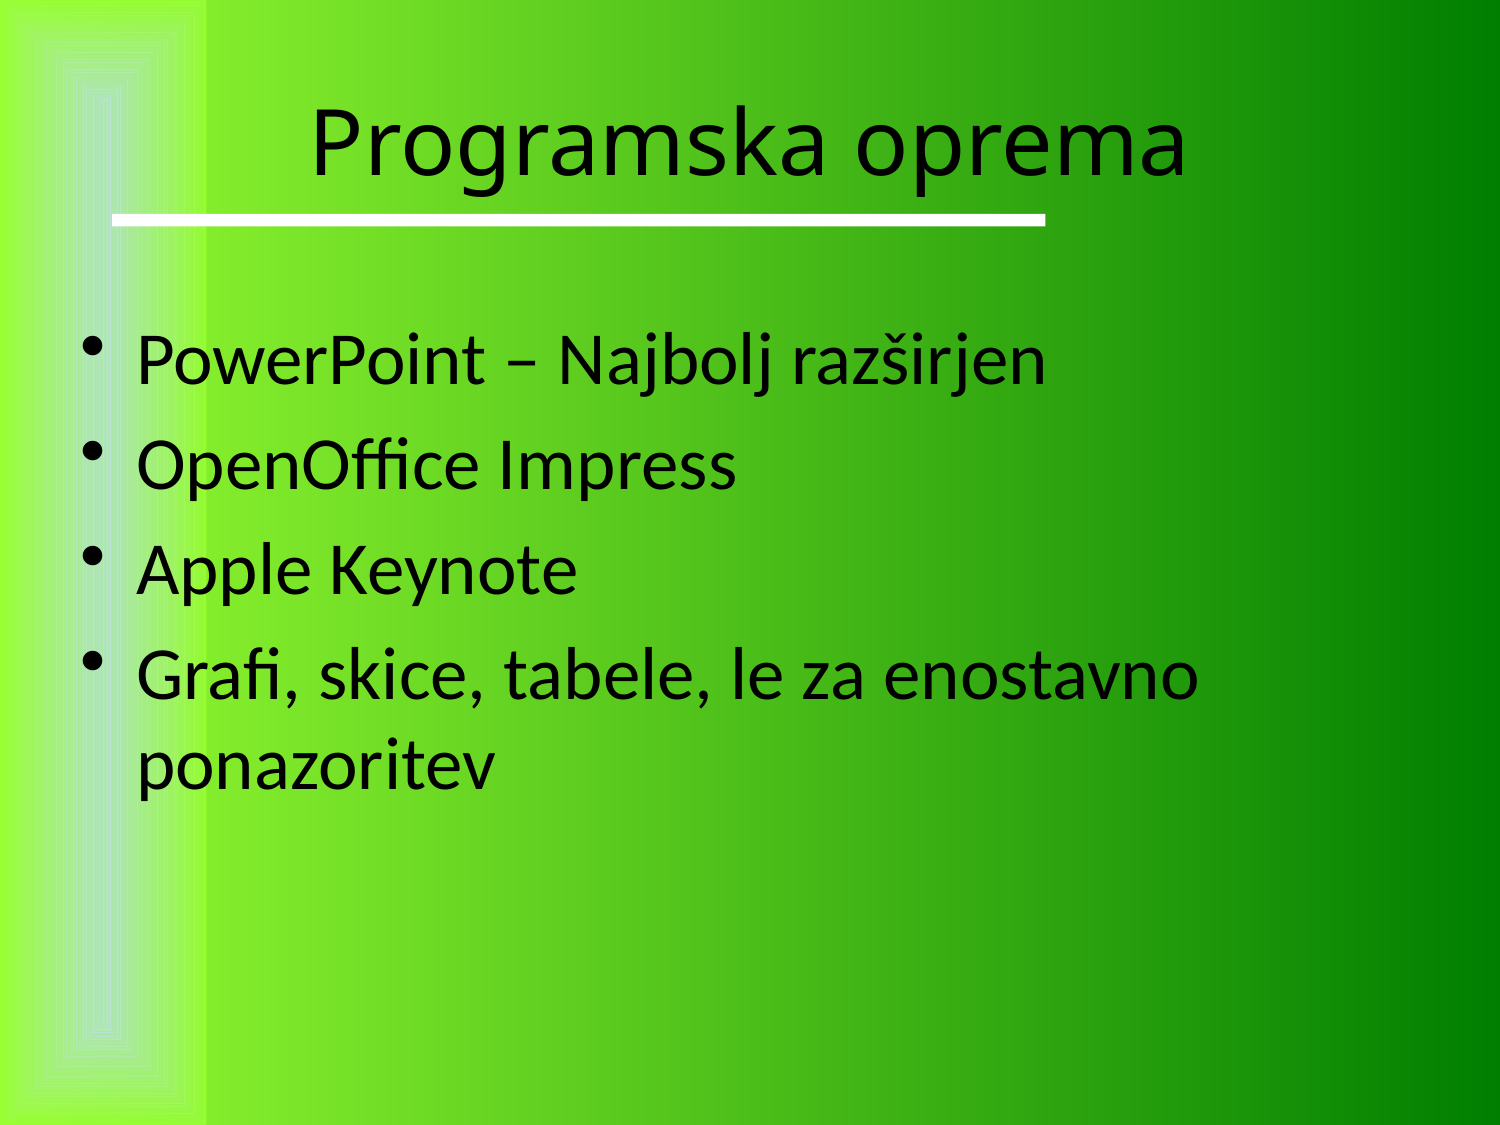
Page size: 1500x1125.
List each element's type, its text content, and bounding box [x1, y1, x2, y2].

text_box [0, 0, 207, 1125]
title Programska oprema [75, 45, 1425, 233]
list PowerPoint – Najbolj razširjen OpenOffice Impress Apple Keynote Grafi, skice, tabele, le za enostavno ponazoritev [64, 302, 1415, 1045]
